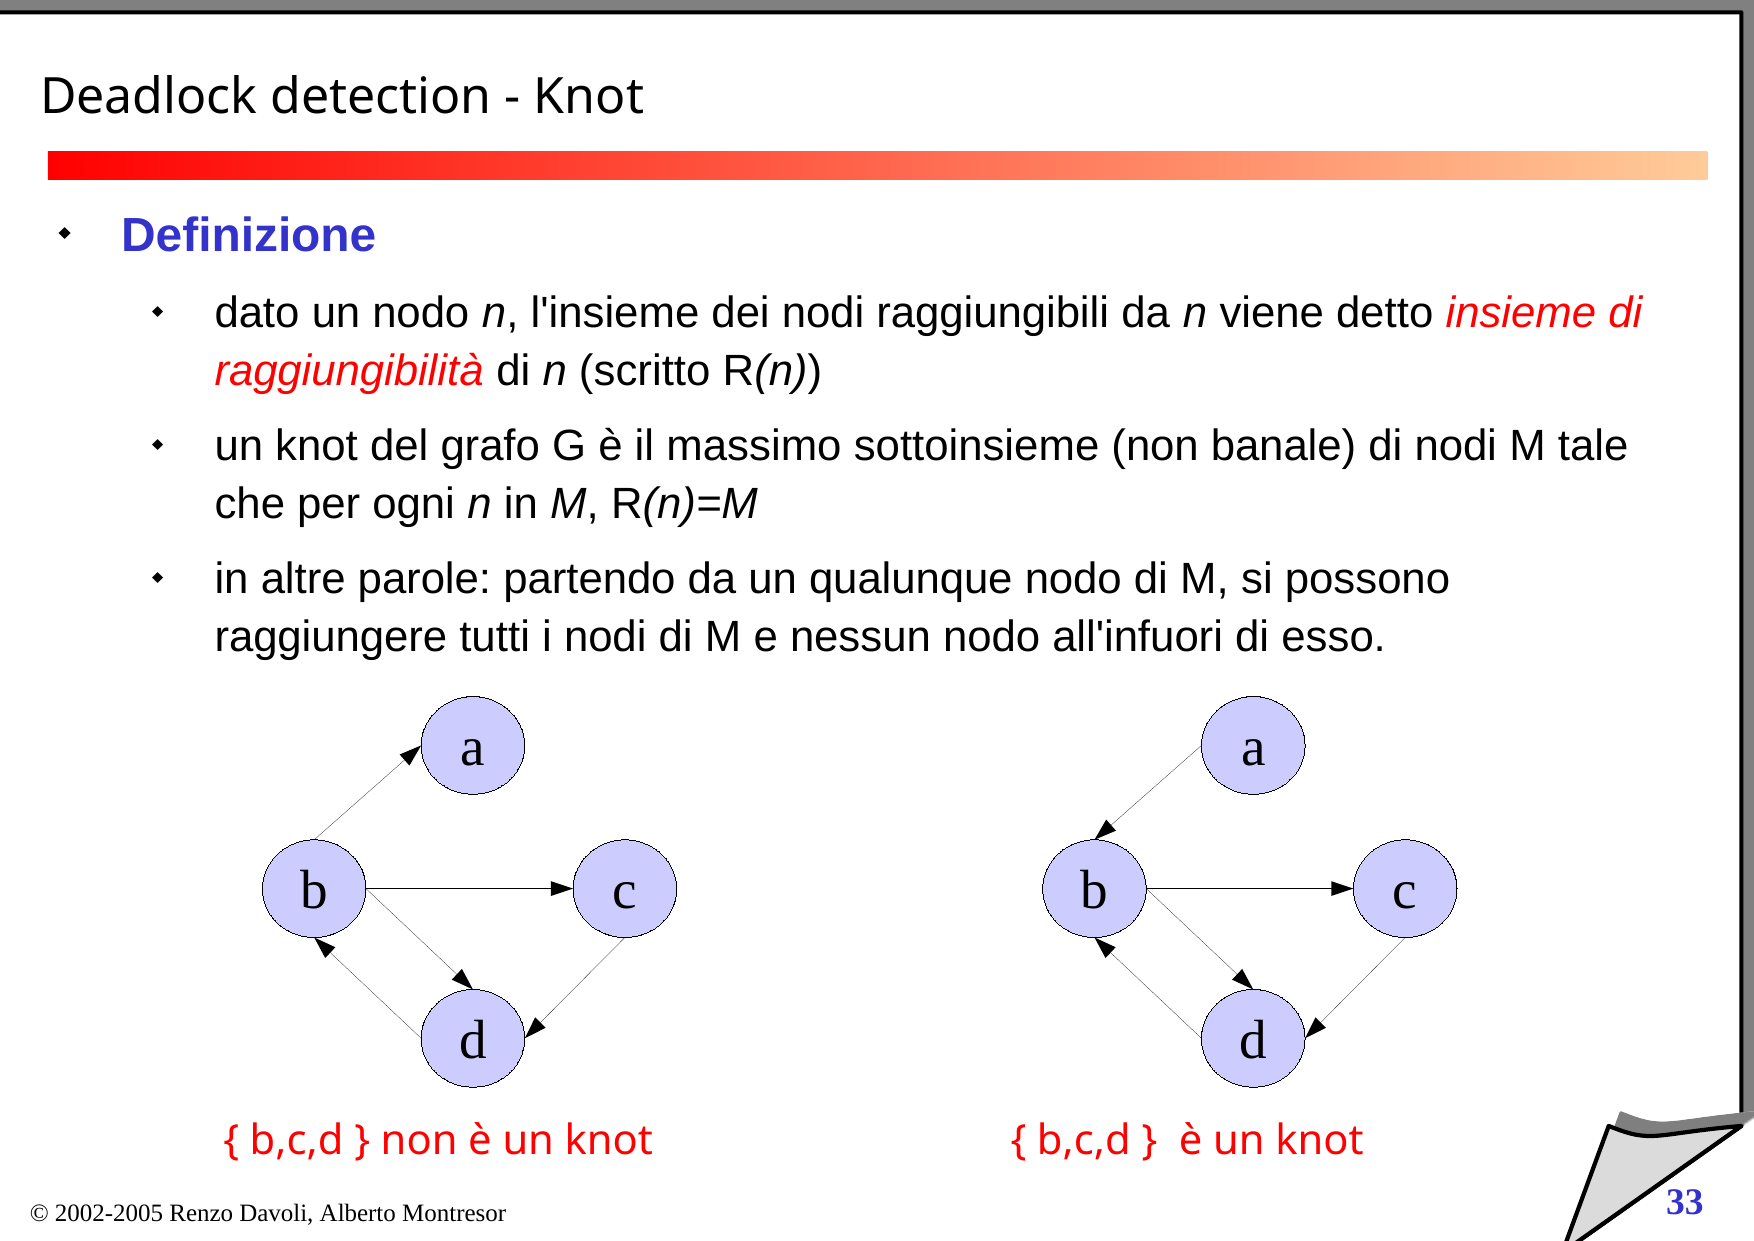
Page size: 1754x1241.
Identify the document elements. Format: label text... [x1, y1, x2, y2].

text_box { b,c,d } non è un knot [223, 1106, 712, 1171]
text_box q [750, 152, 754, 179]
text_box c [1353, 839, 1458, 938]
text_box d [1201, 989, 1306, 1088]
text_box { b,c,d } è un knot [1010, 1106, 1422, 1171]
text_box b [262, 839, 366, 938]
list Definizione dato un nodo n, l'insieme dei nodi raggiungibili da n viene detto insieme di raggiungibilità di n (scritto R(n)) un knot del grafo G è il massimo sottoinsieme (non banale) di nodi M tale che per ogni n in M, R(n)=M in altre parole: partendo da un qualunque nodo di M, si possono raggiungere tutti i nodi di M e nessun nodo all'infuori di esso. [58, 206, 1696, 663]
text_box d [421, 989, 525, 1088]
text_box b [1042, 839, 1147, 938]
text_box a [1201, 696, 1306, 795]
text_box c [573, 839, 677, 938]
title Deadlock detection - Knot [40, 49, 1714, 144]
text_box a [421, 696, 525, 795]
